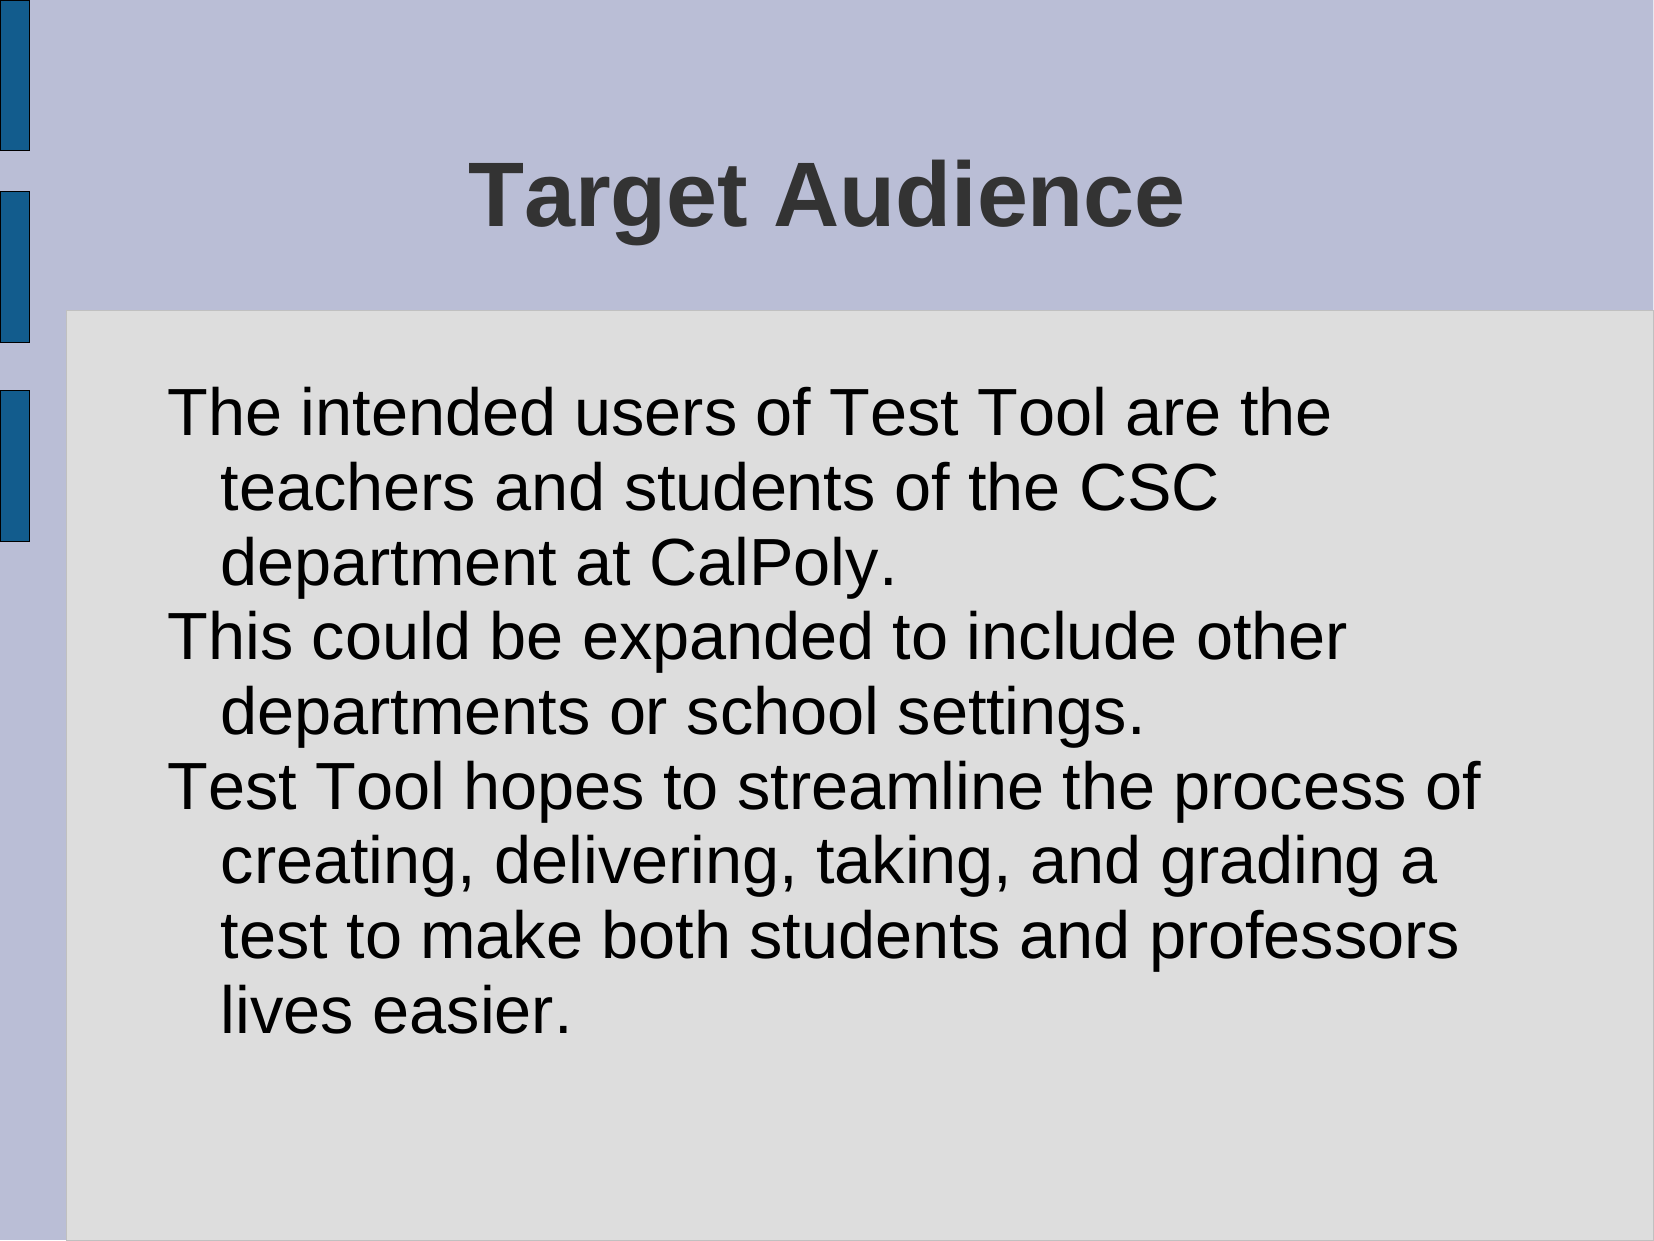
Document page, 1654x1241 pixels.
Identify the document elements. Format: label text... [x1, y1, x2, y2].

title Target Audience [121, 91, 1534, 299]
list The intended users of Test Tool are the teachers and students of the CSC department at CalPoly. This could be expanded to include other departments or school settings. Test Tool hopes to streamline the process of creating, delivering, taking, and grading a test to make both students and professors lives easier. [150, 375, 1563, 1241]
